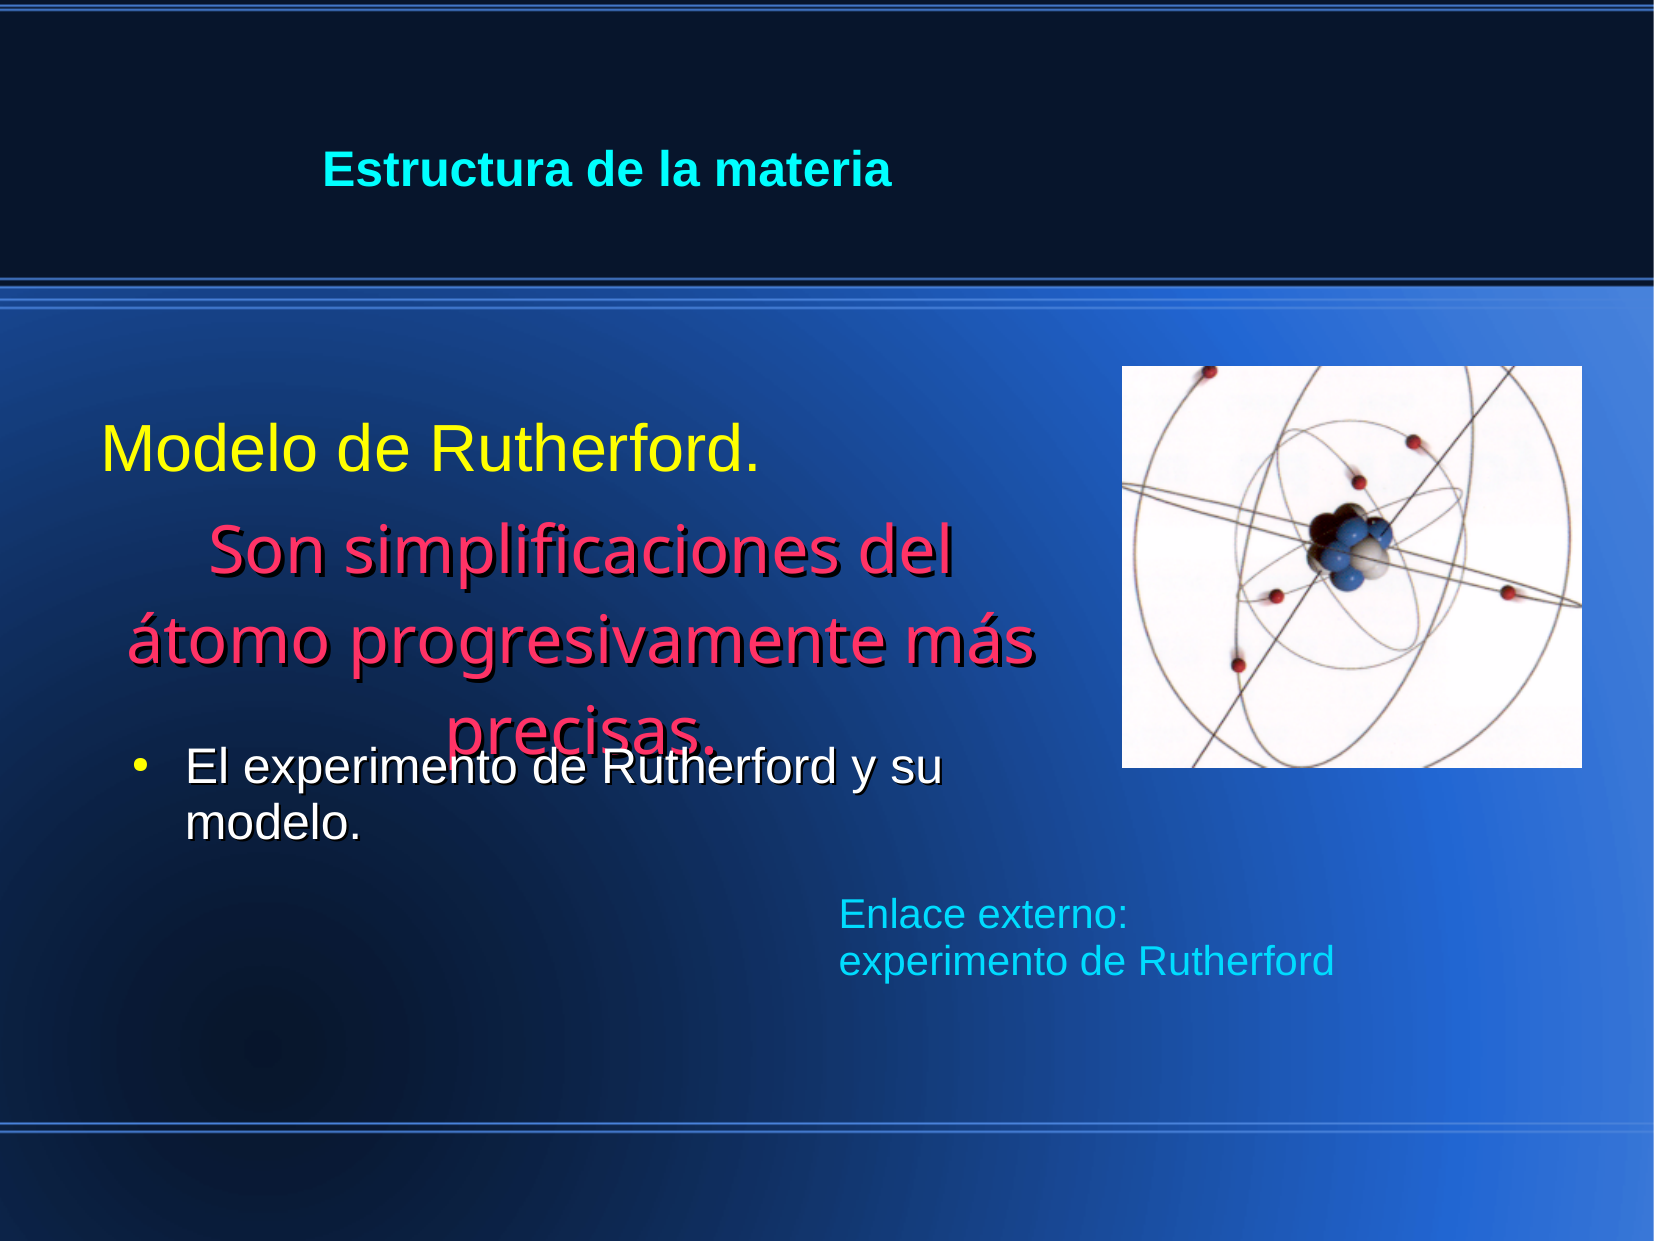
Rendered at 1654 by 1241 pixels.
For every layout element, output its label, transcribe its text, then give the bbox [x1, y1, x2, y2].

list Enlace externo: experimento de Rutherford [767, 891, 1625, 1004]
text_box El experimento de Rutherford y su modelo. [113, 738, 1004, 850]
picture [0, 0, 1654, 1241]
title Estructura de la materia [32, 118, 1182, 220]
text_box Son simplificaciones del átomo progresivamente más precisas. [29, 501, 1063, 736]
list Modelo de Rutherford. [29, 306, 1595, 562]
